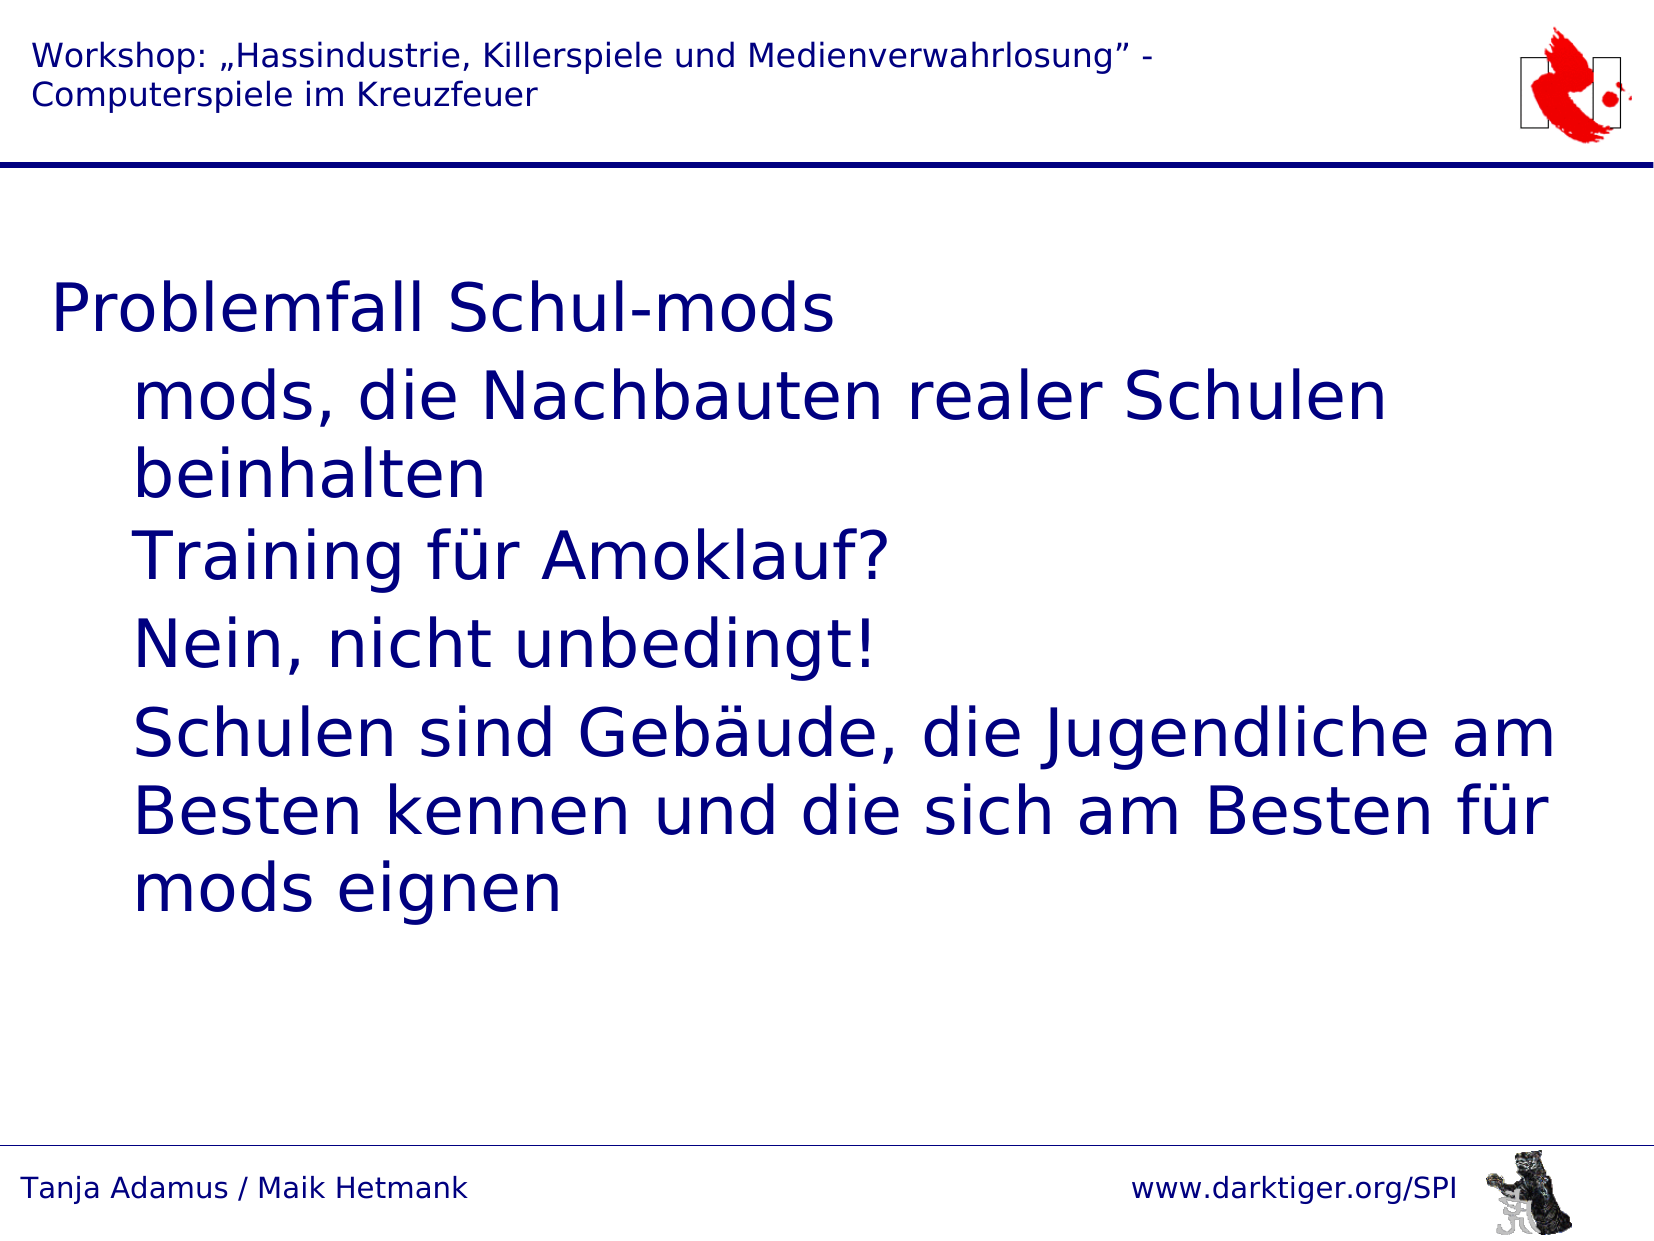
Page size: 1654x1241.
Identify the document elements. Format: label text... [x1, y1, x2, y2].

text_box Nein, nicht unbedingt! [118, 598, 1625, 686]
text_box Training für Amoklauf? [118, 509, 1625, 598]
text_box Workshop: „Hassindustrie, Killerspiele und Medienverwahrlosung” - Computerspiele im Kreuzfeuer [16, 29, 1418, 178]
picture [1503, 16, 1632, 148]
picture [1486, 1150, 1572, 1235]
text_box Problemfall Schul-mods [35, 261, 1565, 355]
text_box Schulen sind Gebäude, die Jugendliche am Besten kennen und die sich am Besten für mods eignen [118, 686, 1625, 936]
text_box mods, die Nachbauten realer Schulen beinhalten [118, 350, 1625, 509]
